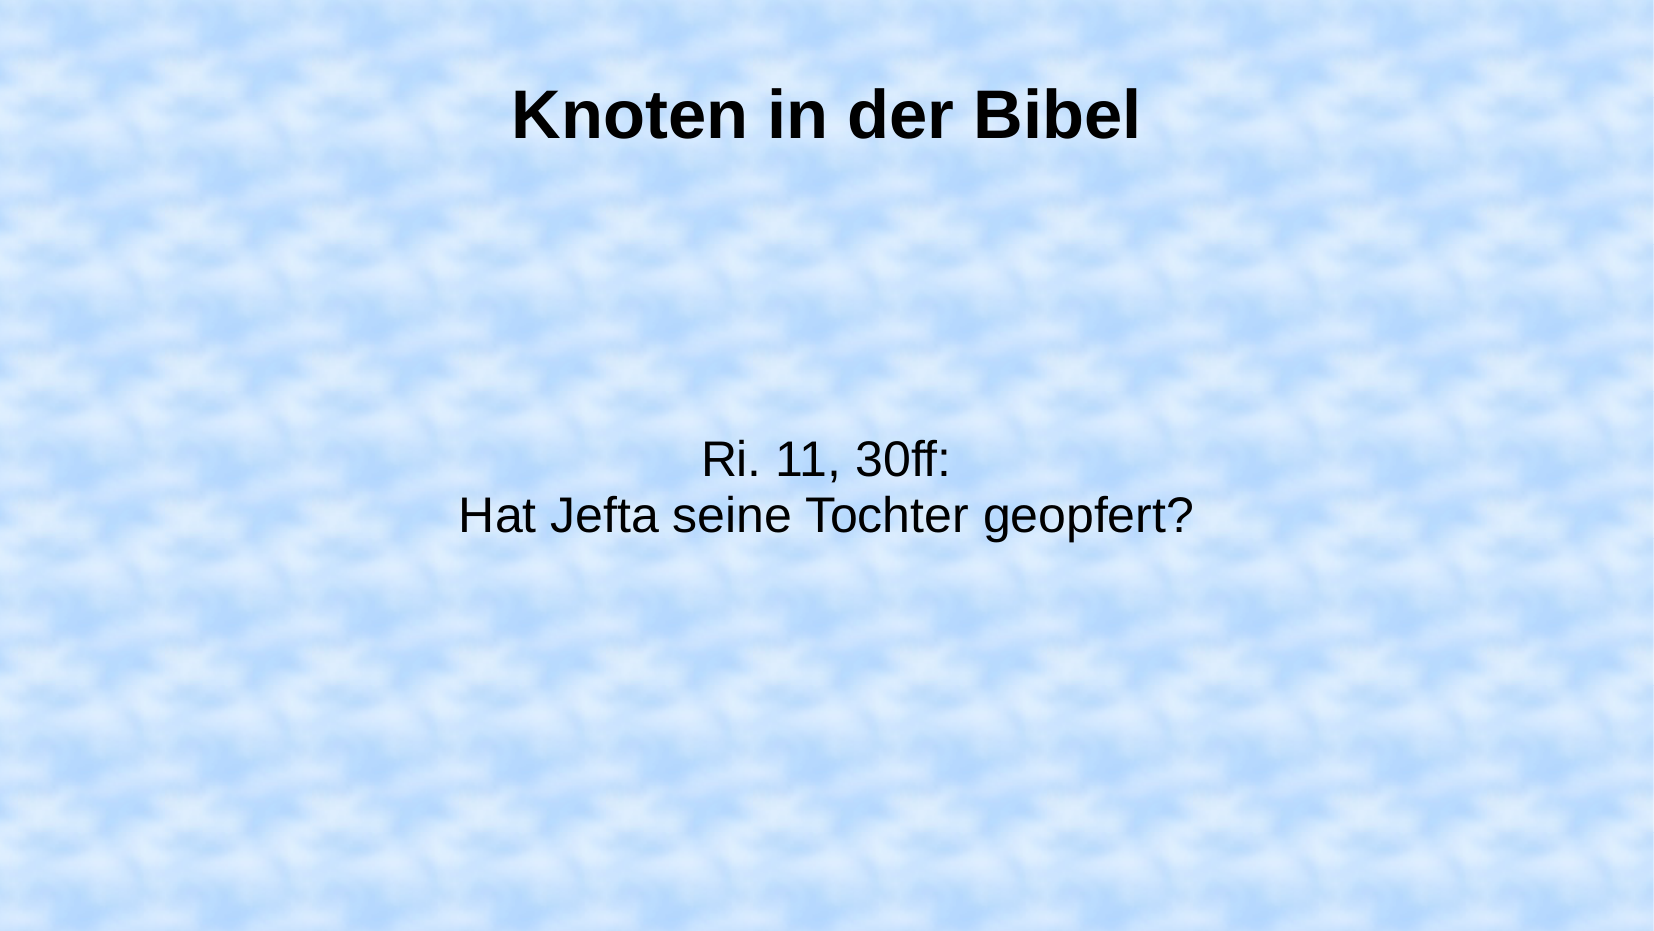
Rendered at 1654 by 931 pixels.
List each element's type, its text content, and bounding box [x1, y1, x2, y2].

title Knoten in der Bibel [82, 37, 1571, 193]
subtitle Ri. 11, 30ff: Hat Jefta seine Tochter geopfert? [82, 217, 1571, 758]
picture [0, 0, 1654, 931]
